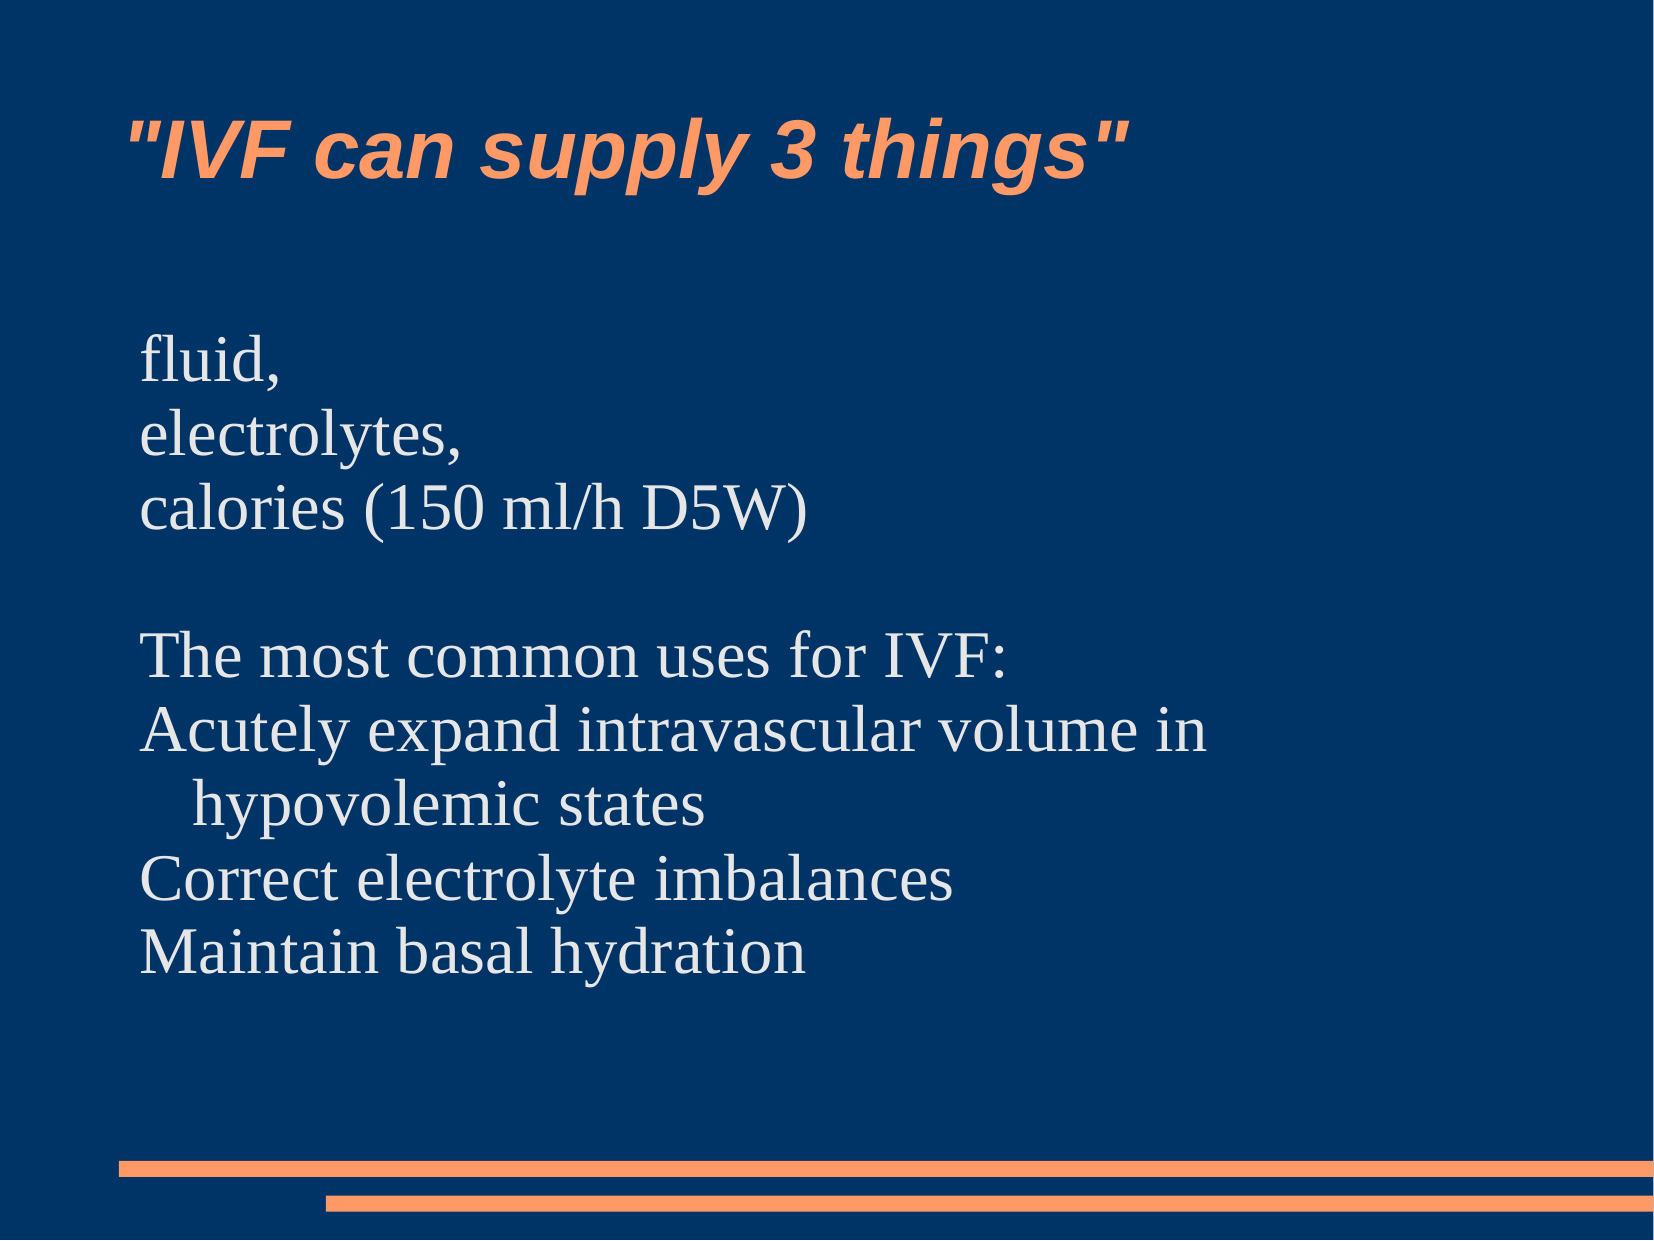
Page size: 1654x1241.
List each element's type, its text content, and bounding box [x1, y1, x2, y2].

list fluid, electrolytes, calories (150 ml/h D5W) The most common uses for IVF: Acutely expand intravascular volume in hypovolemic states Correct electrolyte imbalances Maintain basal hydration [121, 322, 1561, 1132]
title "IVF can supply 3 things" [121, 46, 1534, 254]
